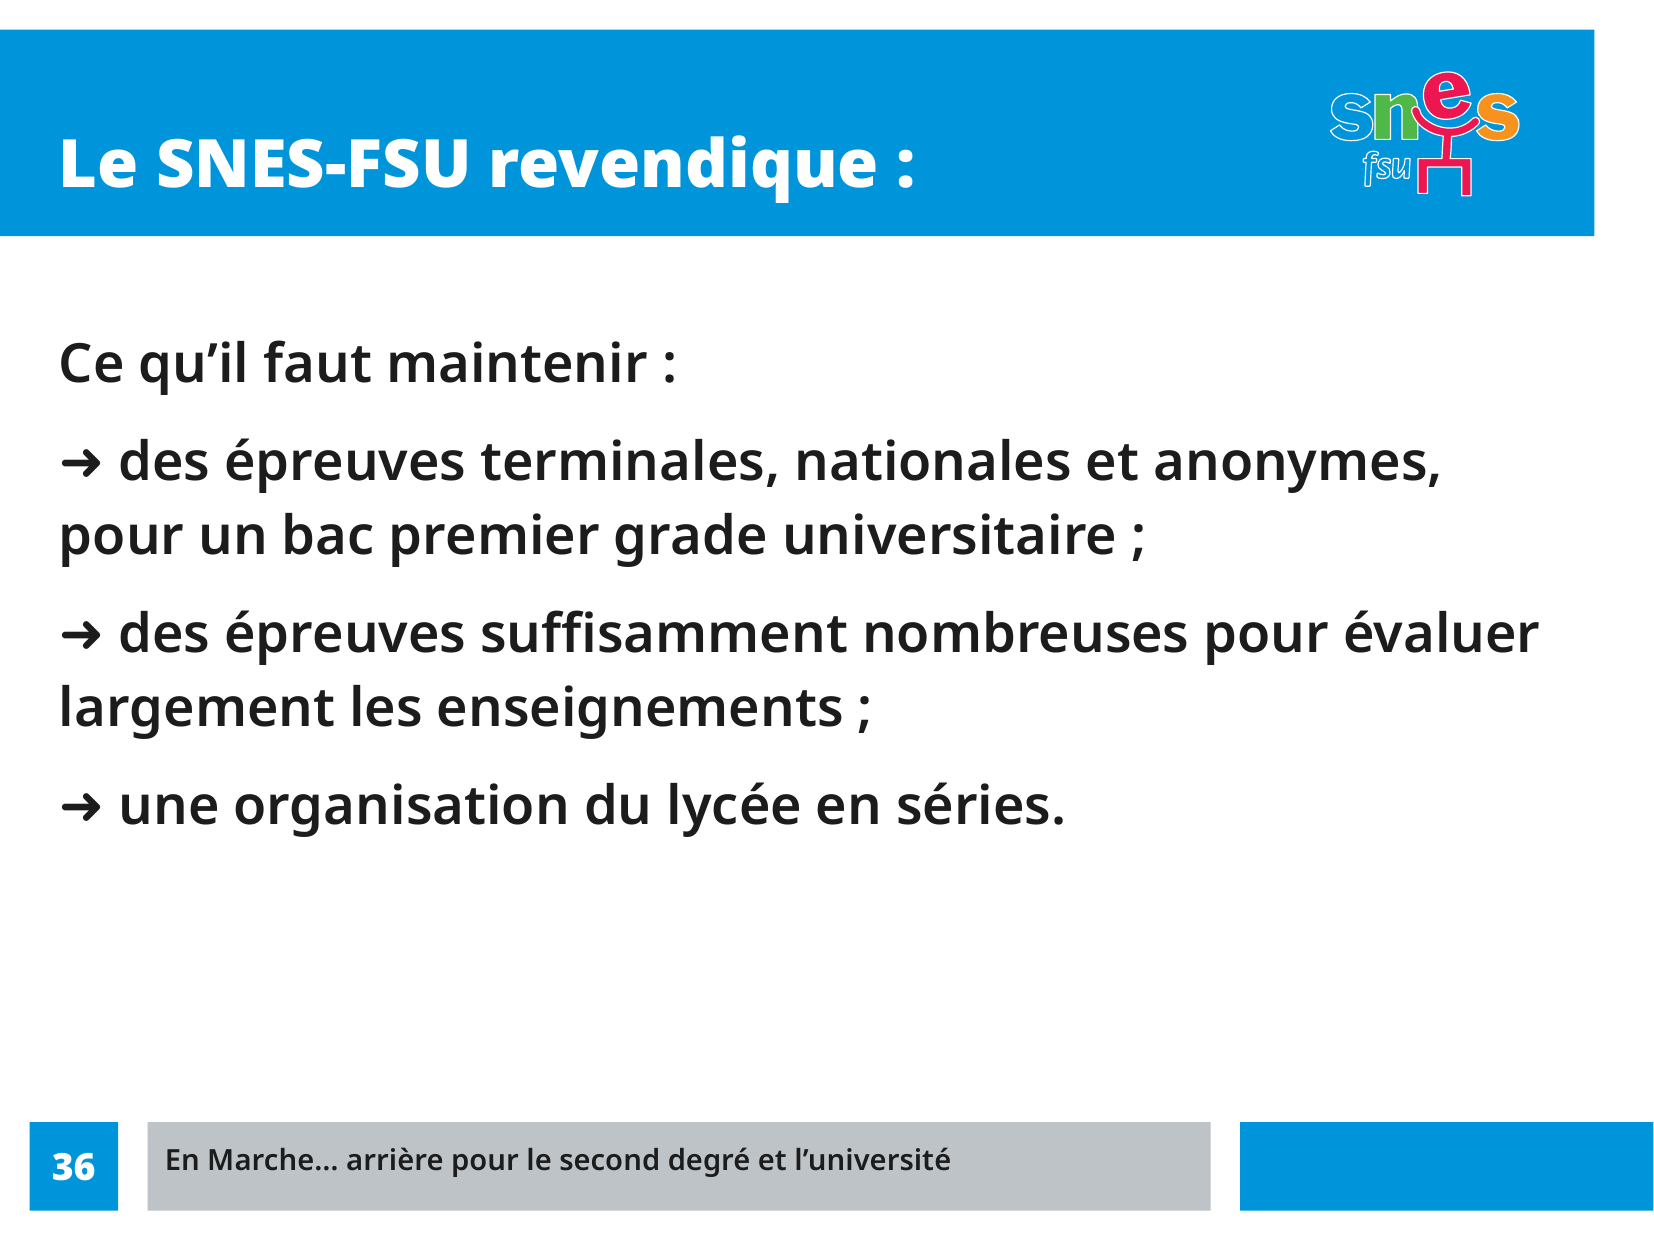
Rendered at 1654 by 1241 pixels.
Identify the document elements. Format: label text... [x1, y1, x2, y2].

list En Marche… arrière pour le second degré et l’université [164, 1139, 1183, 1217]
title Le SNES-FSU revendique : [59, 59, 1595, 207]
list Ce qu’il faut maintenir : ➜ des épreuves terminales, nationales et anonymes, pour un bac premier grade universitaire ; ➜ des épreuves suffisamment nombreuses pour évaluer largement les enseignements ; ➜ une organisation du lycée en séries. [59, 324, 1565, 1093]
